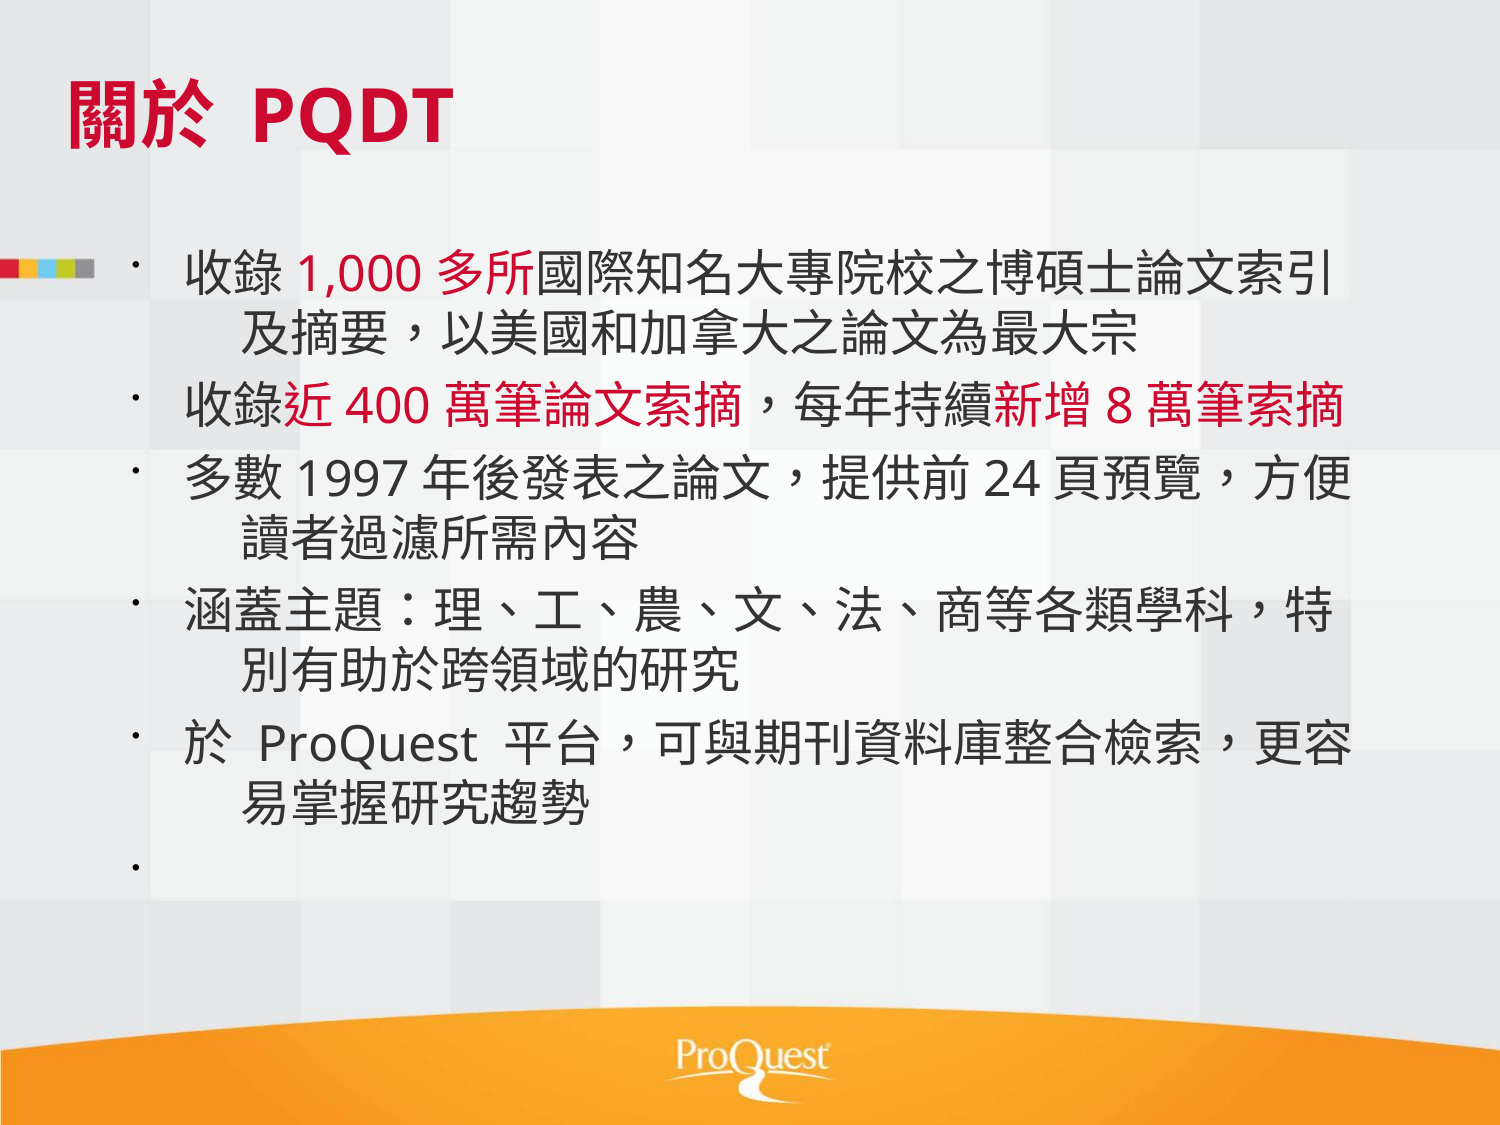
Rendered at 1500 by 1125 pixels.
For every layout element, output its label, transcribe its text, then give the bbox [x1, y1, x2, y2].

list 收錄1,000多所國際知名大專院校之博碩士論文索引及摘要，以美國和加拿大之論文為最大宗 收錄近400萬筆論文索摘，每年持續新增8萬筆索摘 多數1997年後發表之論文，提供前24頁預覽，方便讀者過濾所需內容 涵蓋主題：理、工、農、文、法、商等各類學科，特別有助於跨領域的研究 於 ProQuest 平台，可與期刊資料庫整合檢索，更容易掌握研究趨勢 [112, 233, 1388, 997]
title 關於 PQDT [50, 24, 1226, 200]
